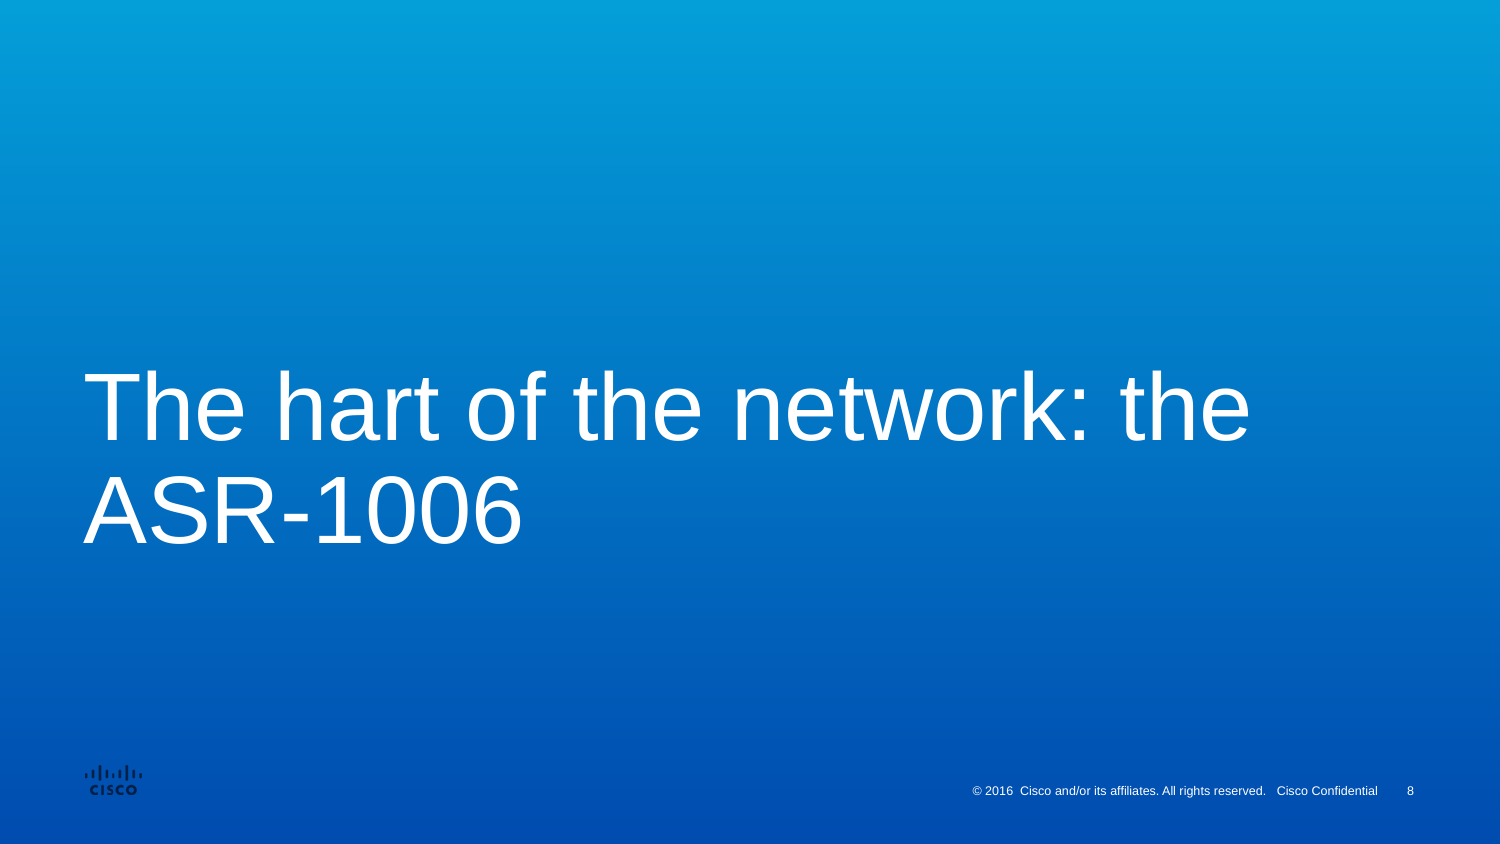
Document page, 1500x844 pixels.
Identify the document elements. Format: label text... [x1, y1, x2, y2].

title The hart of the network: the ASR-1006 [68, 150, 1315, 572]
